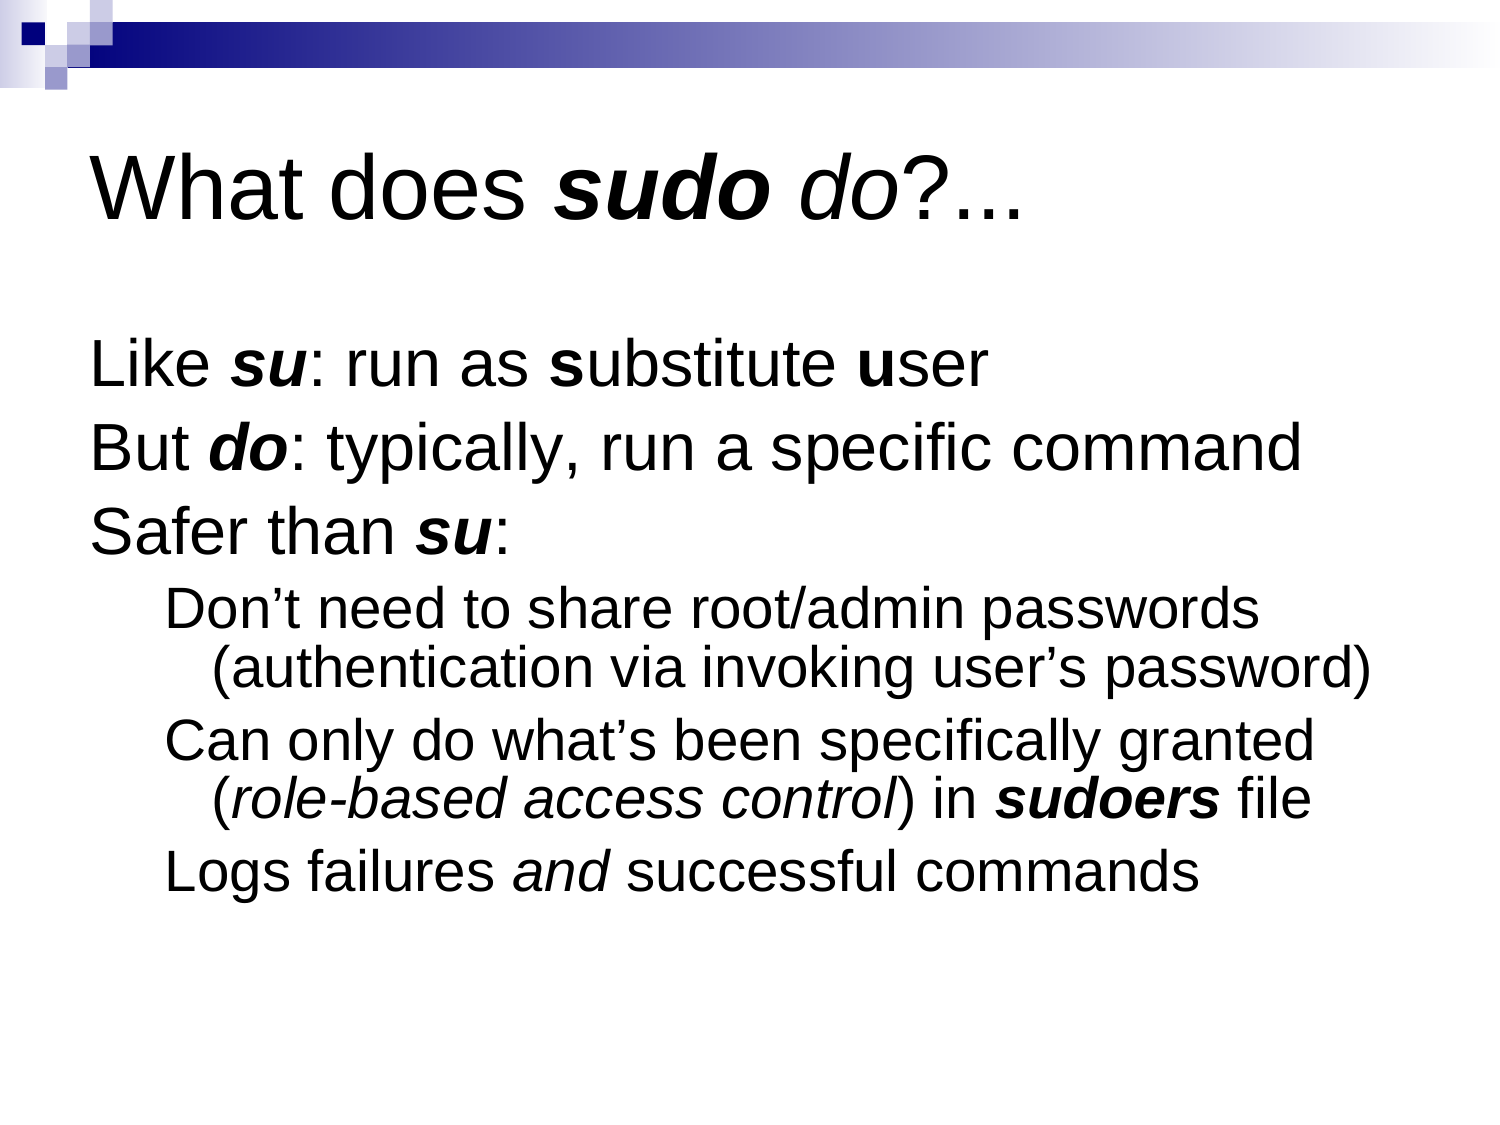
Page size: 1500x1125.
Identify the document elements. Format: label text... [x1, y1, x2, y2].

title What does sudo do?... [75, 75, 1426, 301]
list Like su: run as substitute user But do: typically, run a specific command Safer than su: Don’t need to share root/admin passwords (authentication via invoking user’s password) Can only do what’s been specifically granted (role-based access control) in sudoers file Logs failures and successful commands [75, 324, 1426, 963]
